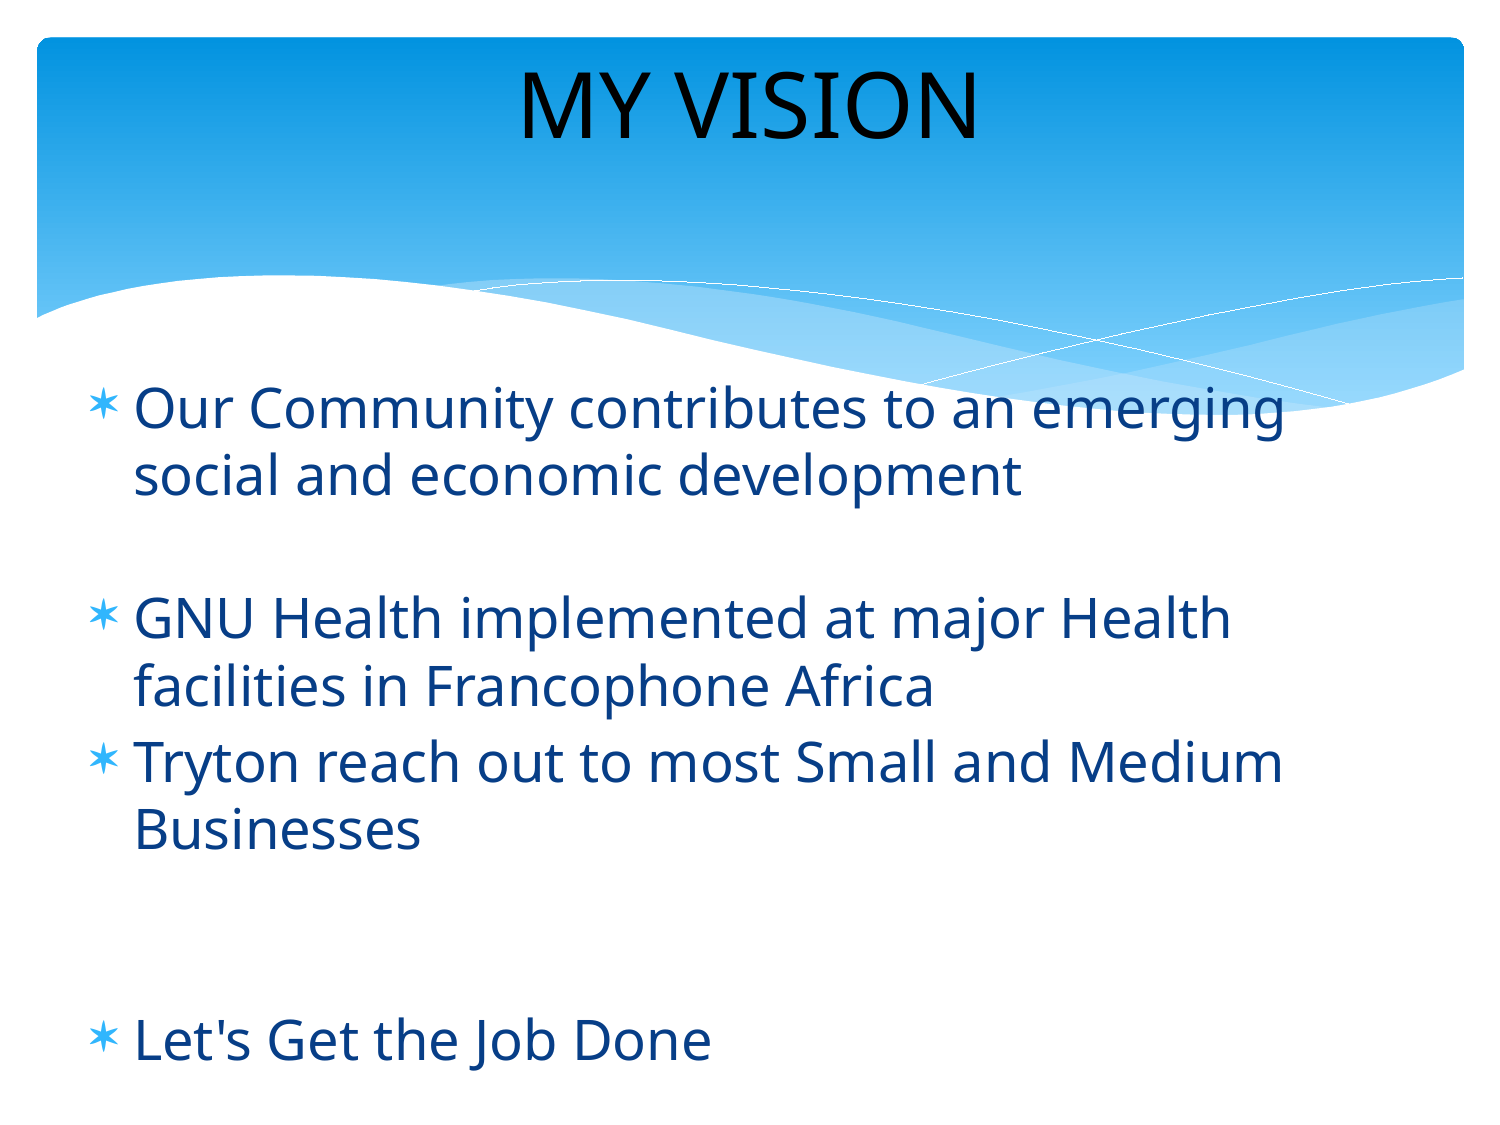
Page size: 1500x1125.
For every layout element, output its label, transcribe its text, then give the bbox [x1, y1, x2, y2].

list Our Community contributes to an emerging social and economic development GNU Health implemented at major Health facilities in Francophone Africa Tryton reach out to most Small and Medium Businesses Let's Get the Job Done [75, 230, 1425, 1084]
title MY VISION [75, 28, 1425, 174]
